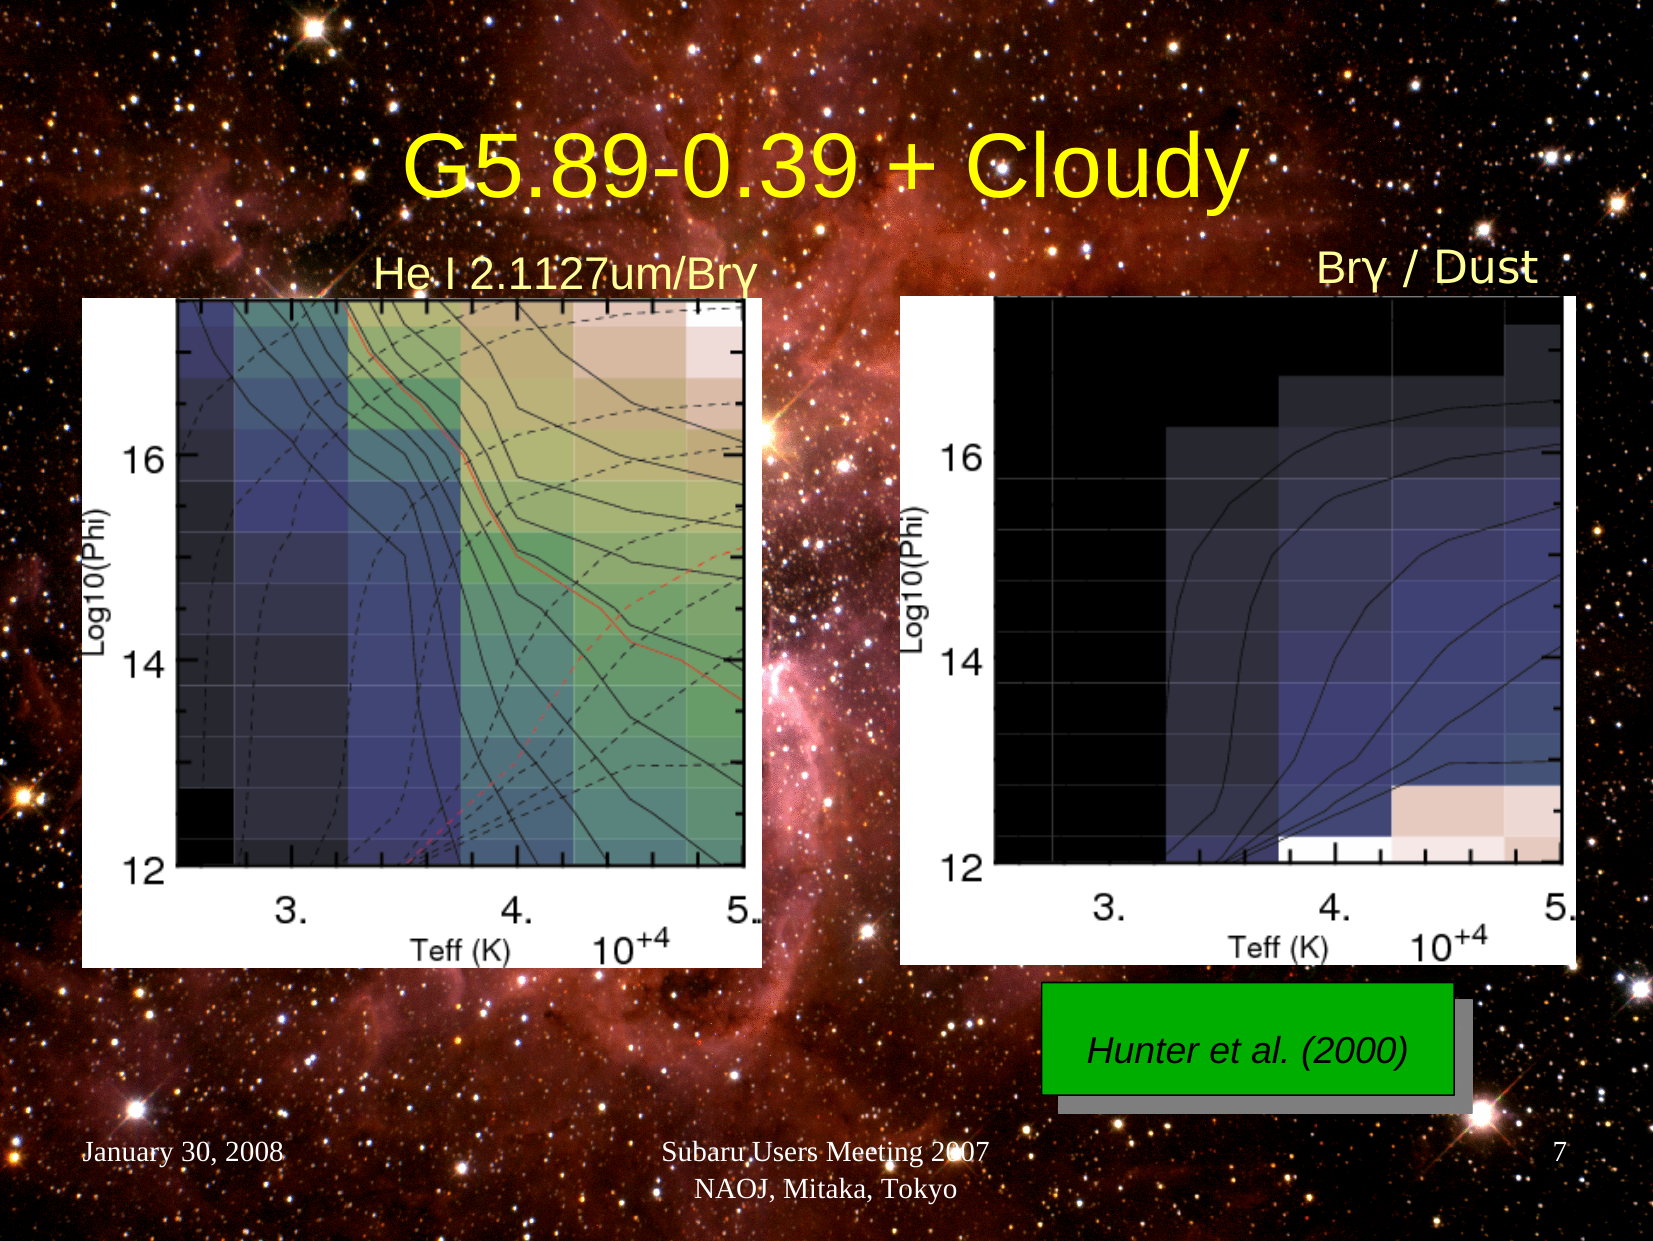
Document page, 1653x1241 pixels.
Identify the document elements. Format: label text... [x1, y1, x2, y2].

text_box Hunter et al. (2000)‏ [1041, 982, 1455, 1096]
text_box He I 2.1127um/Brγ [358, 227, 774, 310]
title G5.89-0.39 + Cloudy [82, 56, 1571, 251]
picture [0, 0, 1653, 1241]
text_box Brγ / Dust [1300, 221, 1576, 304]
